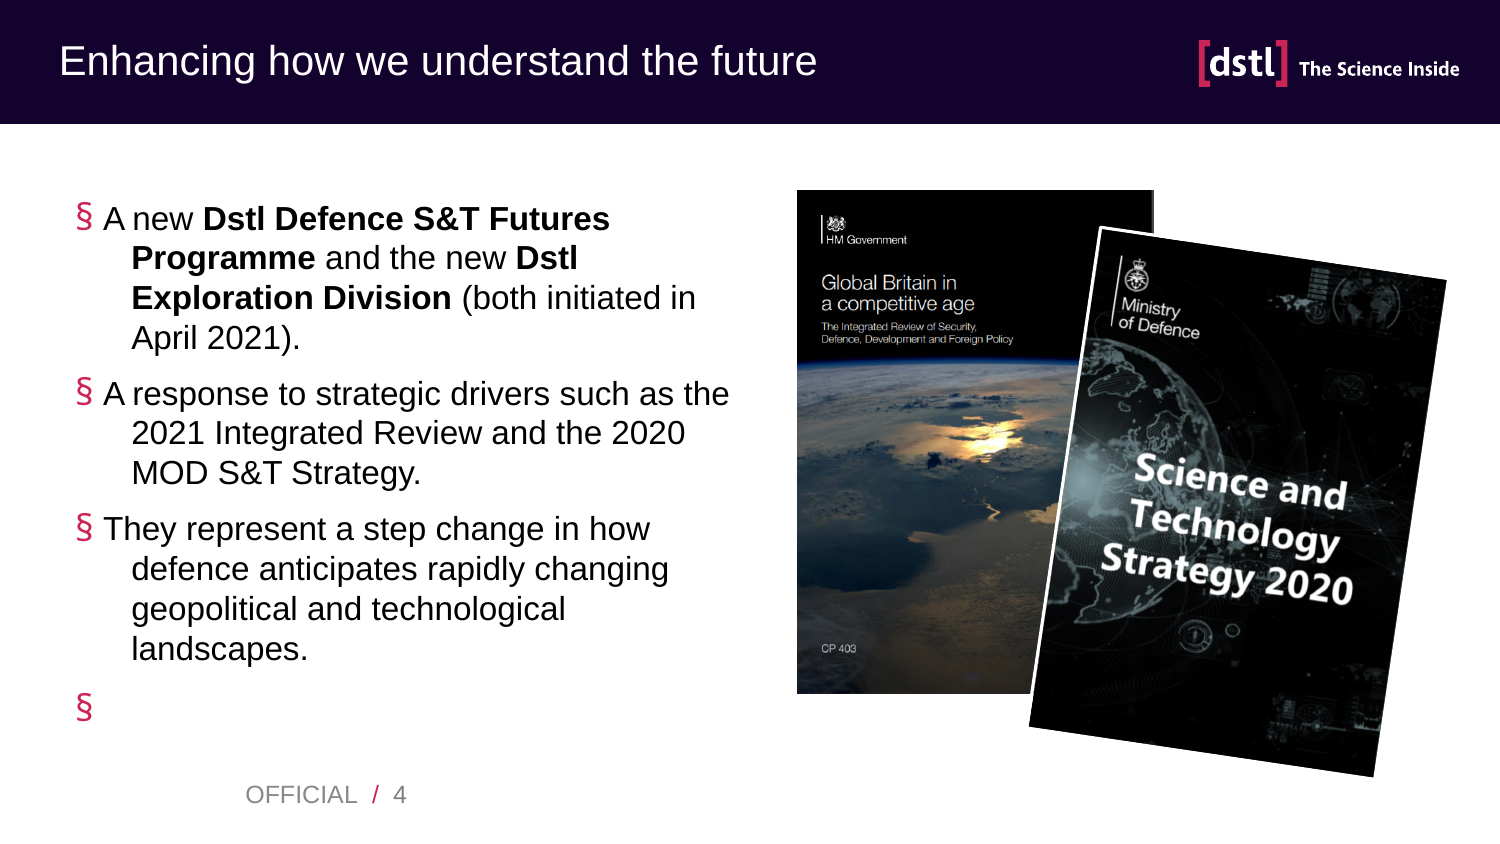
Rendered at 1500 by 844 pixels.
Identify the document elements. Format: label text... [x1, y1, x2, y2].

list A new Dstl Defence S&T Futures Programme and the new Dstl Exploration Division (both initiated in April 2021). A response to strategic drivers such as the 2021 Integrated Review and the 2020 MOD S&T Strategy. They represent a step change in how defence anticipates rapidly changing geopolitical and technological landscapes. [64, 185, 751, 633]
picture [1028, 229, 1447, 771]
picture [797, 190, 1154, 694]
text_box Enhancing how we understand the future [0, 0, 1140, 124]
text_box OFFICIAL / 4 [230, 771, 1457, 816]
